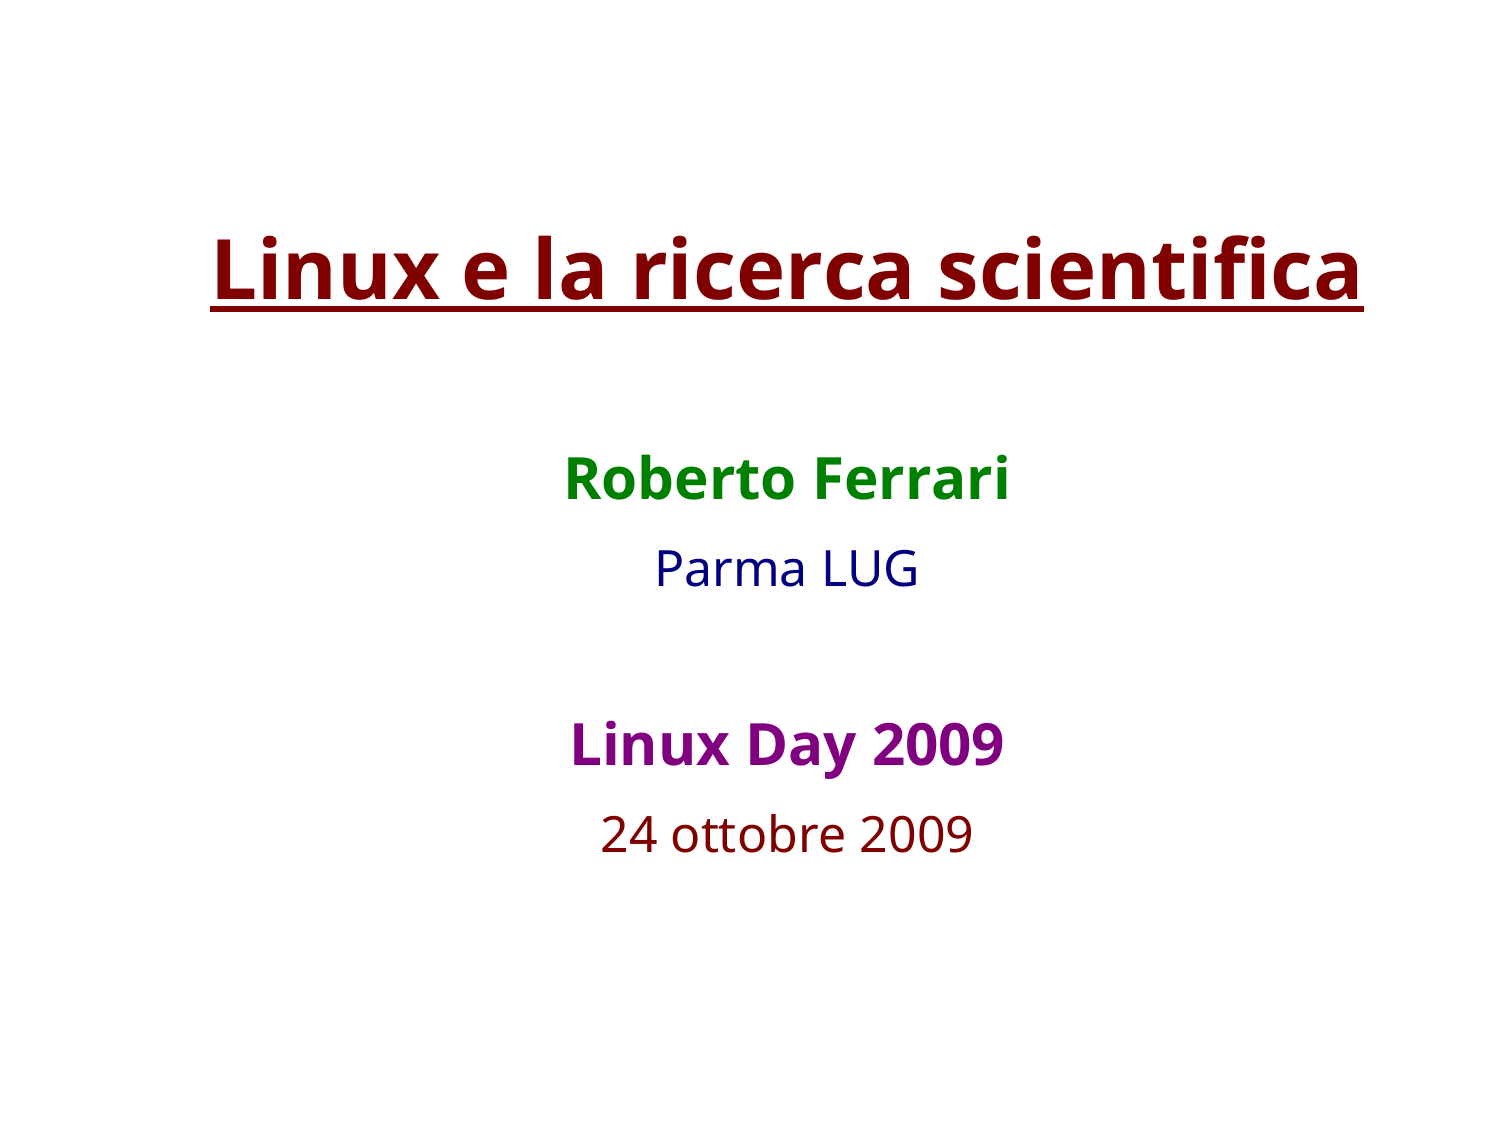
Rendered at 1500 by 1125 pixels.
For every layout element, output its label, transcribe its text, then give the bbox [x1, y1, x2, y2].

subtitle Linux e la ricerca scientifica Roberto Ferrari Parma LUG Linux Day 2009 24 ottobre 2009 [75, 175, 1425, 903]
